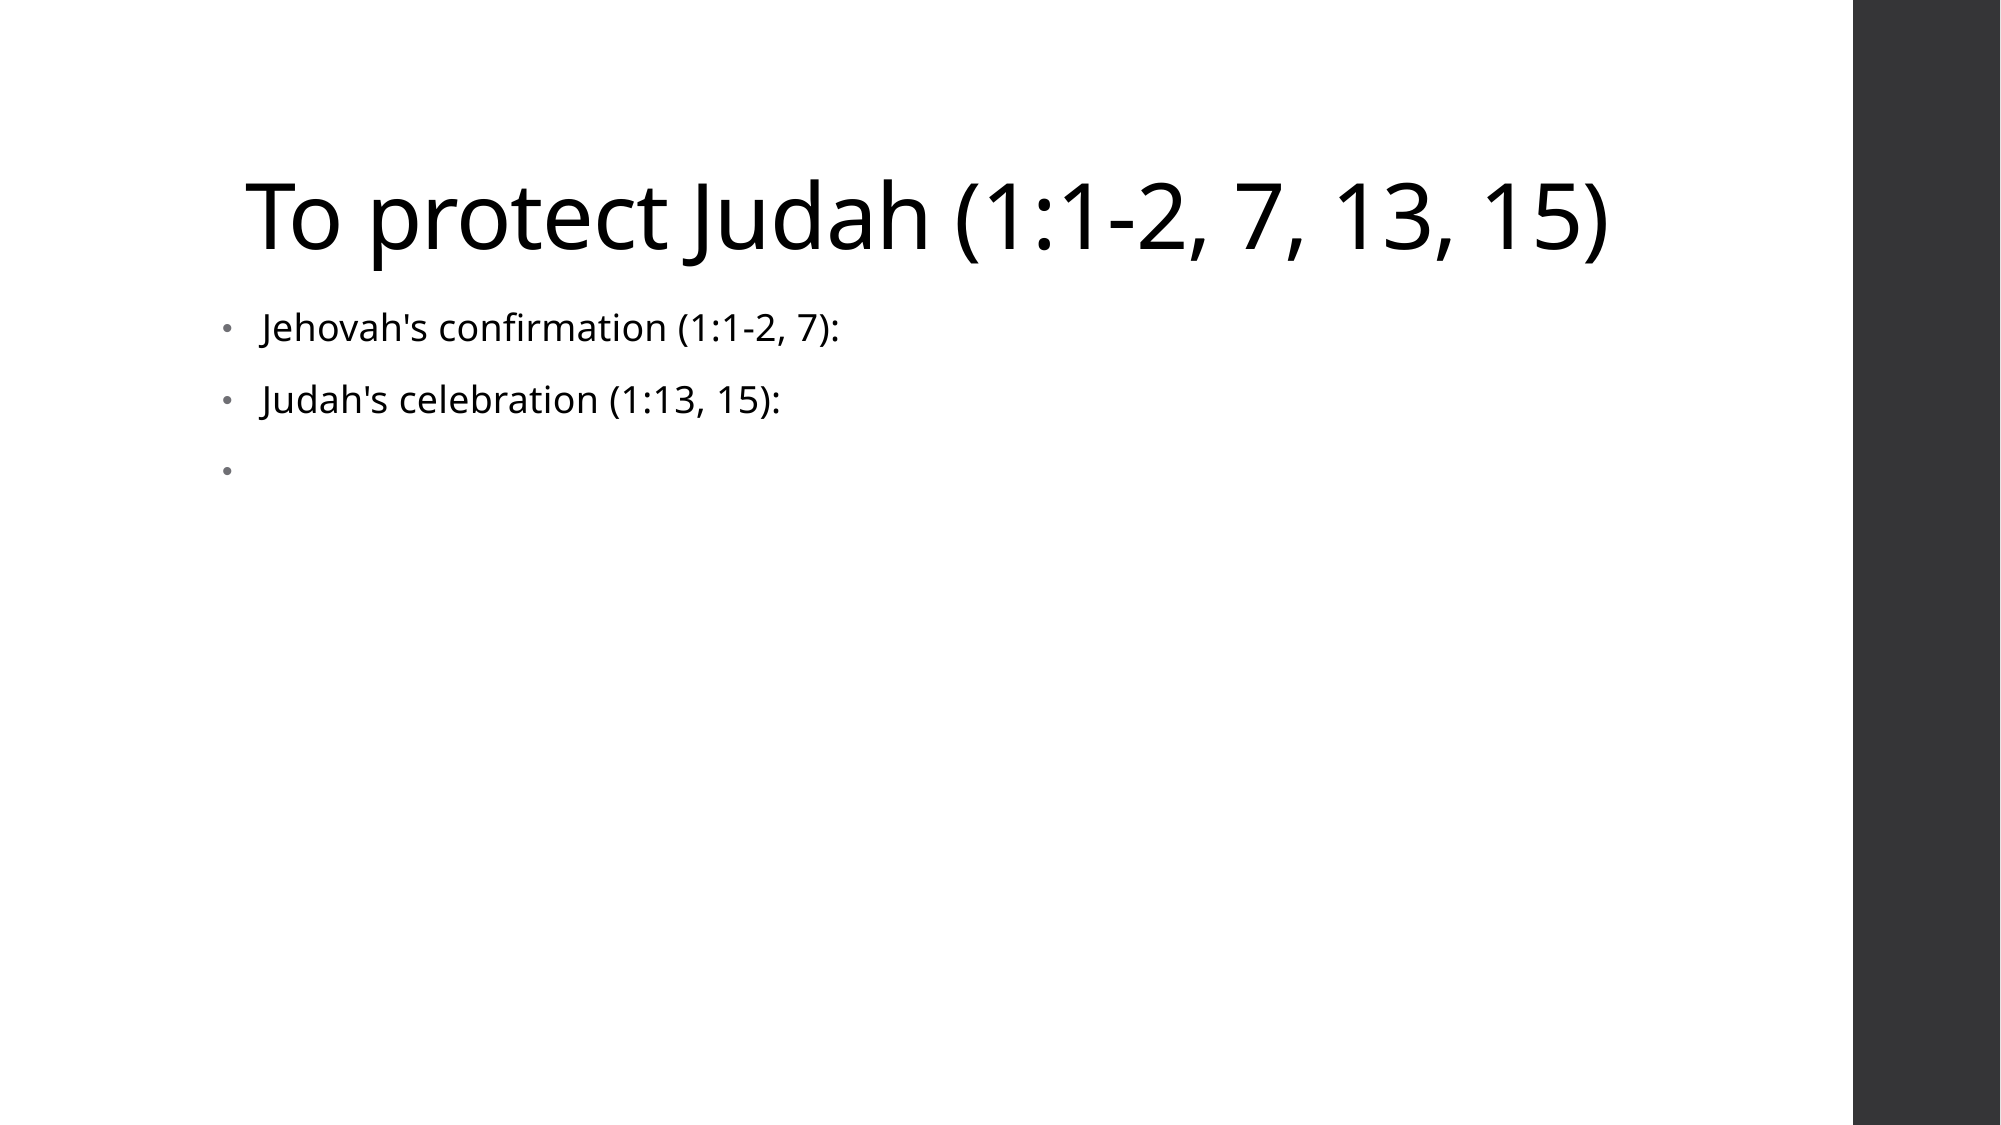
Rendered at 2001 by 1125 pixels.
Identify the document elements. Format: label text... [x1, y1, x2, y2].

list Jehovah's confirmation (1:1-2, 7): Judah's celebration (1:13, 15): [206, 299, 1617, 1014]
title To protect Judah (1:1-2, 7, 13, 15) [206, 60, 1797, 278]
